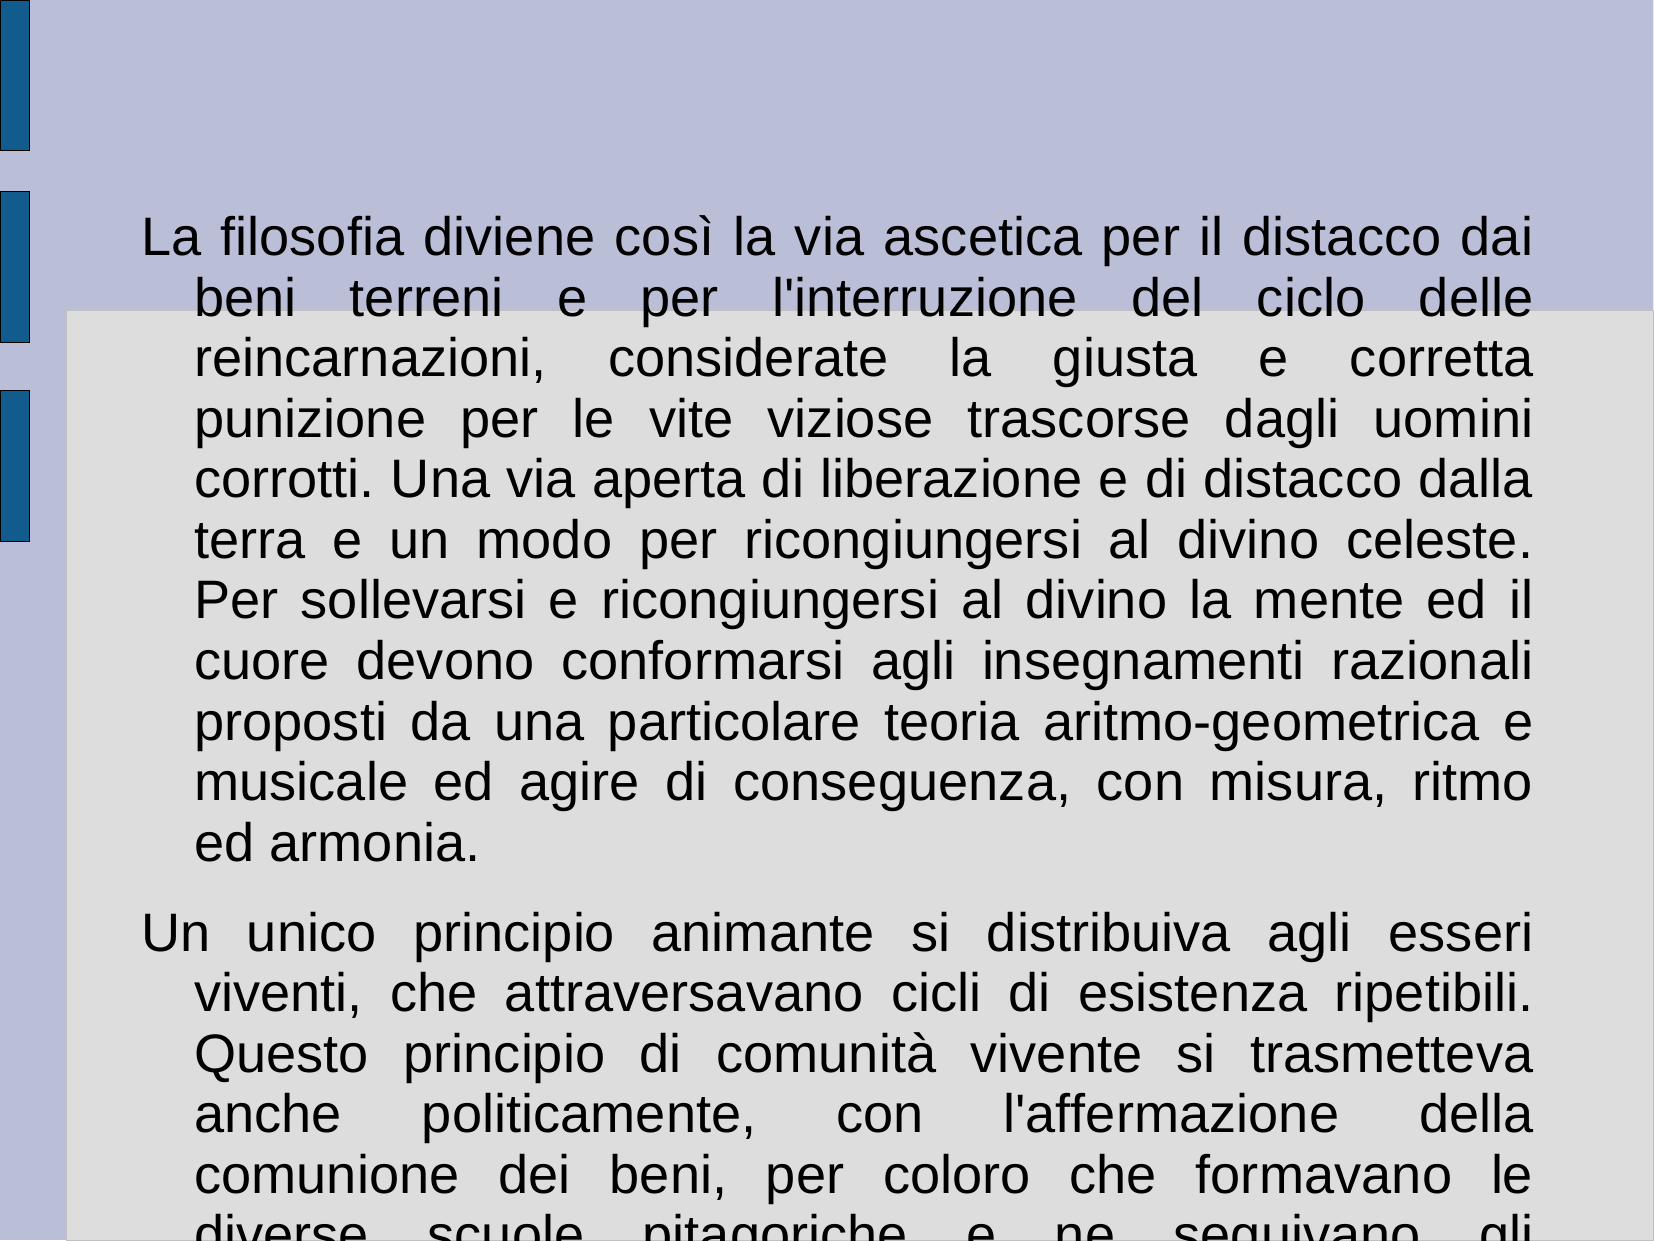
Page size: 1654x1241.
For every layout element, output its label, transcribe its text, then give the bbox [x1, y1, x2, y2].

list La filosofia diviene così la via ascetica per il distacco dai beni terreni e per l'interruzione del ciclo delle reincarnazioni, considerate la giusta e corretta punizione per le vite viziose trascorse dagli uomini corrotti. Una via aperta di liberazione e di distacco dalla terra e un modo per ricongiungersi al divino celeste. Per sollevarsi e ricongiungersi al divino la mente ed il cuore devono conformarsi agli insegnamenti razionali proposti da una particolare teoria aritmo-geometrica e musicale ed agire di conseguenza, con misura, ritmo ed armonia. Un unico principio animante si distribuiva agli esseri viventi, che attraversavano cicli di esistenza ripetibili. Questo principio di comunità vivente si trasmetteva anche politicamente, con l'affermazione della comunione dei beni, per coloro che formavano le diverse scuole pitagoriche e ne seguivano gli insegnamenti. [123, 206, 1536, 1205]
title [121, 91, 1534, 299]
